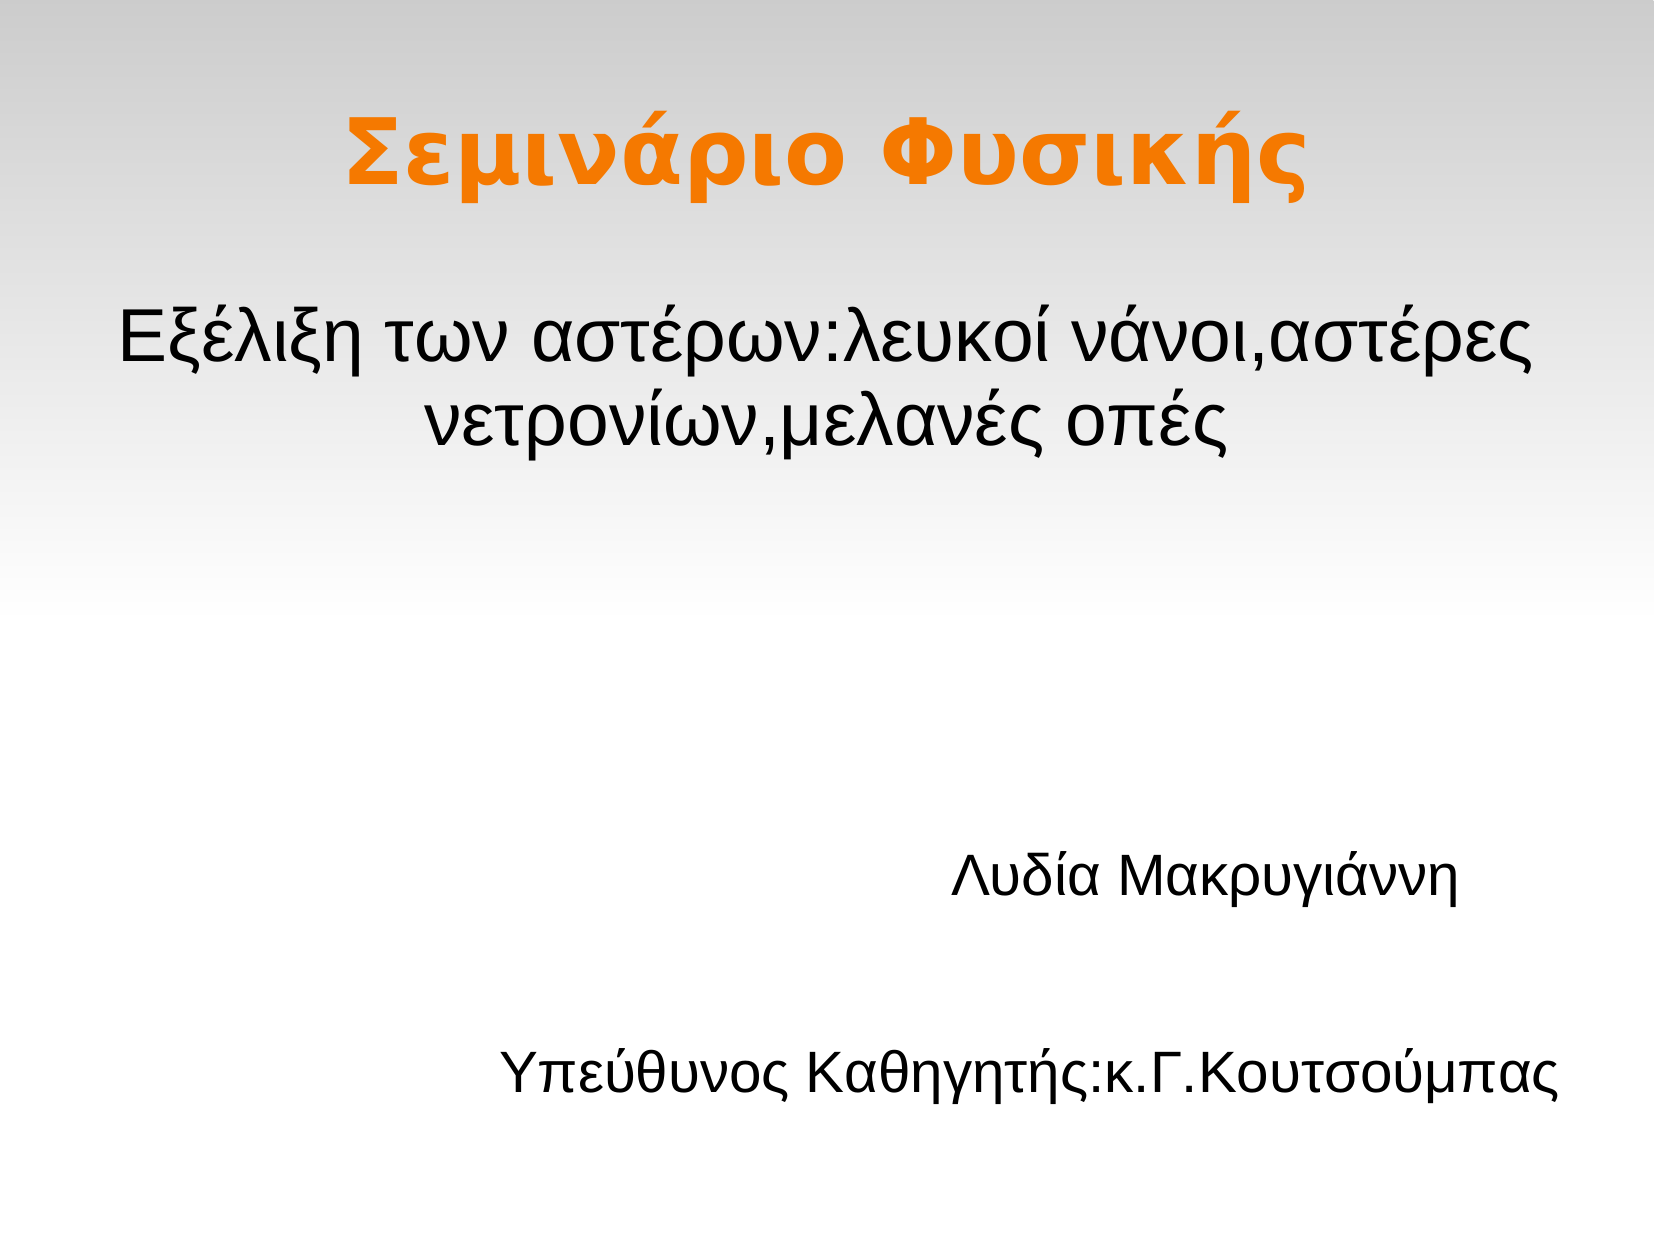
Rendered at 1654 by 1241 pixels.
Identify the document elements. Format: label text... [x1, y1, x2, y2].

subtitle Εξέλιξη των αστέρων:λευκοί νάνοι,αστέρες νετρονίων,μελανές οπές Λυδία Μακρυγιάννη Υπεύθυνος Καθηγητής:κ.Γ.Κουτσούμπας [82, 293, 1571, 1105]
title Σεμινάριο Φυσικής [82, 56, 1571, 250]
